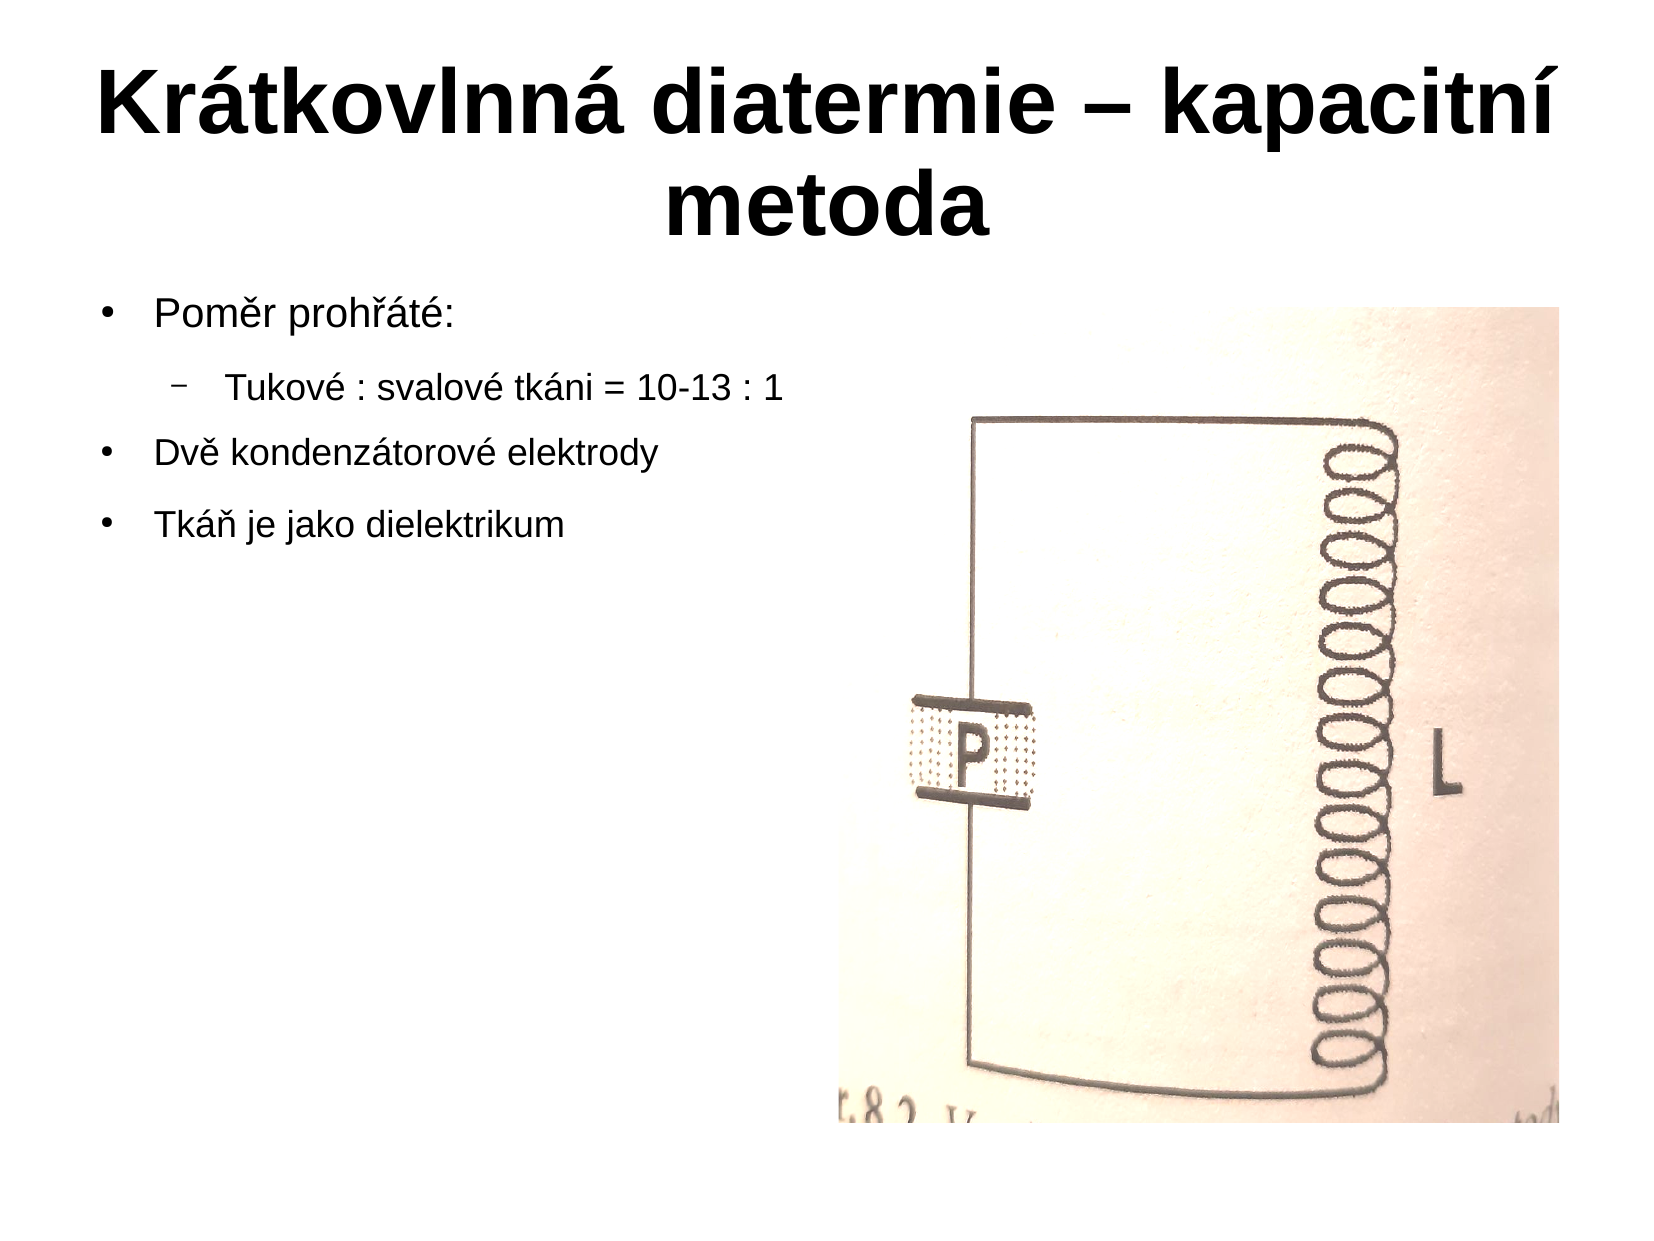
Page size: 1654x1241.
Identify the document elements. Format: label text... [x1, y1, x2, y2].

title Krátkovlnná diatermie – kapacitní metoda [82, 49, 1571, 257]
list Poměr prohřáté: Tukové : svalové tkáni = 10-13 : 1 Dvě kondenzátorové elektrody Tkáň je jako dielektrikum [82, 290, 809, 1109]
picture [838, 307, 1560, 1123]
